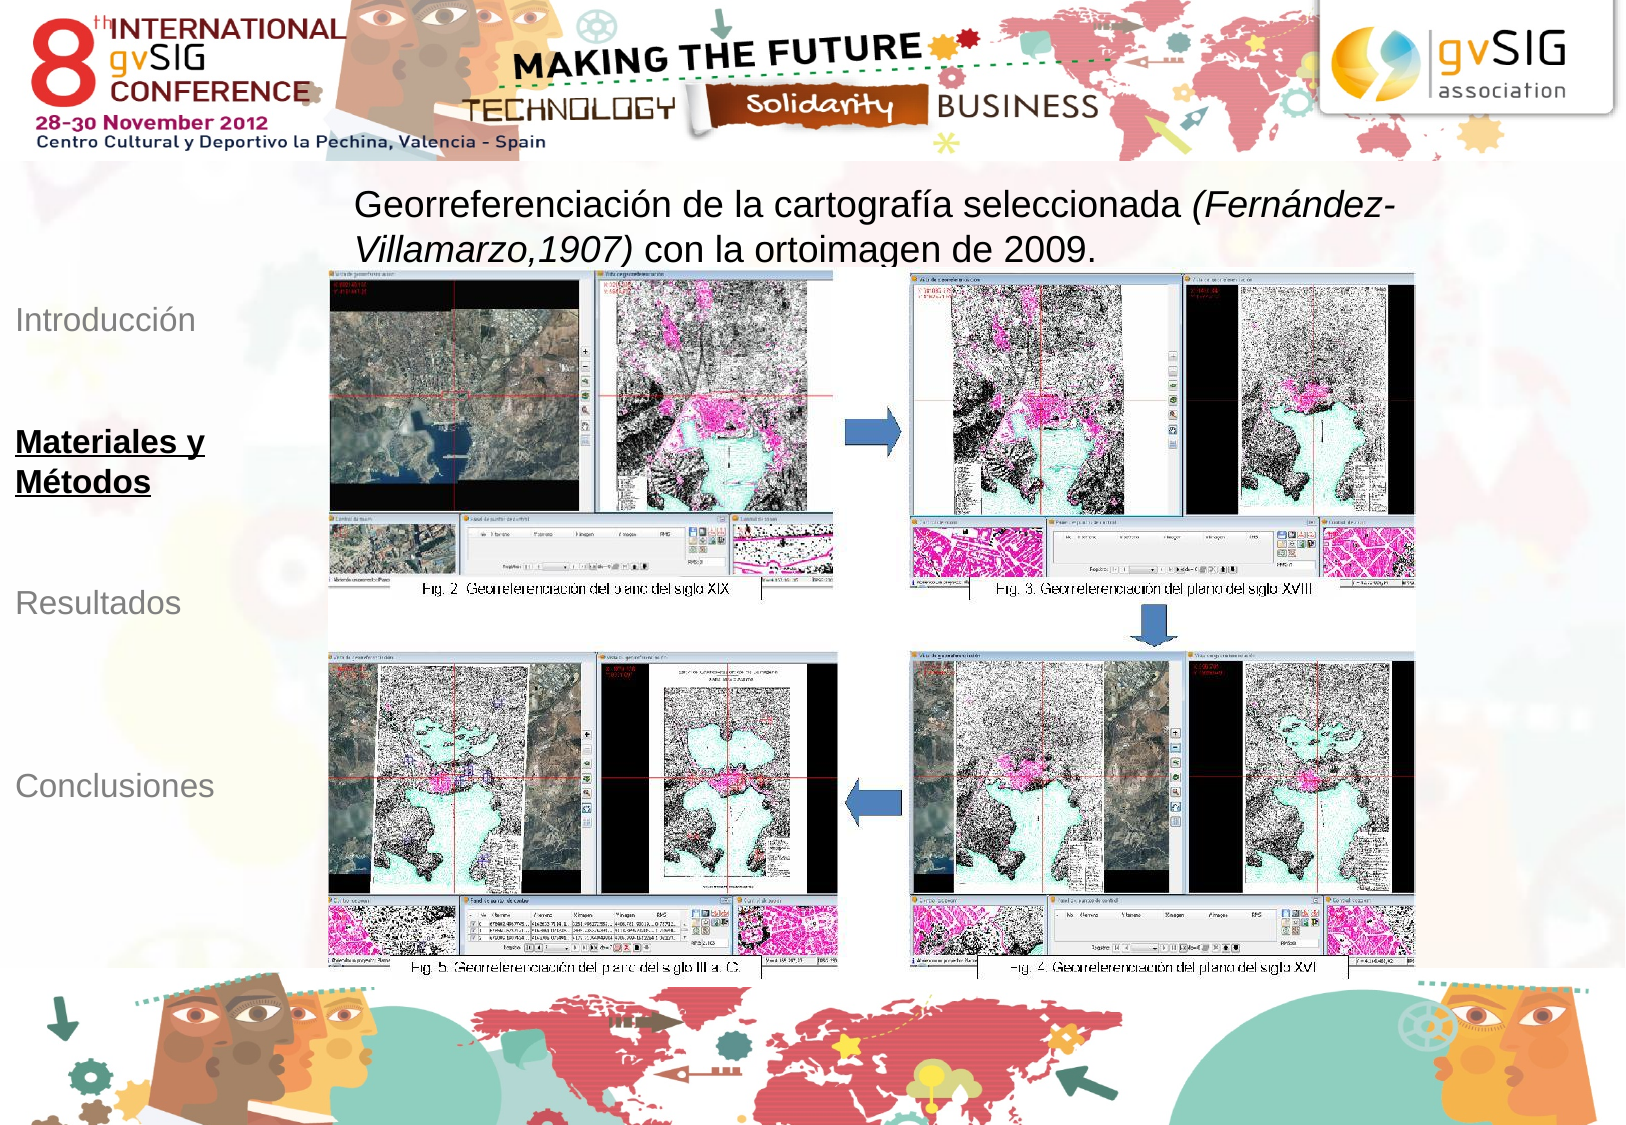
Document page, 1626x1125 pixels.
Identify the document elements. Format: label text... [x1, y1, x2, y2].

text_box Introducción Materiales y Métodos Resultados Conclusiones [0, 290, 257, 812]
text_box Georreferenciación de la cartografía seleccionada (Fernández-Villamarzo,1907) con la ortoimagen de 2009. [339, 173, 1580, 278]
picture [0, 0, 1626, 1125]
